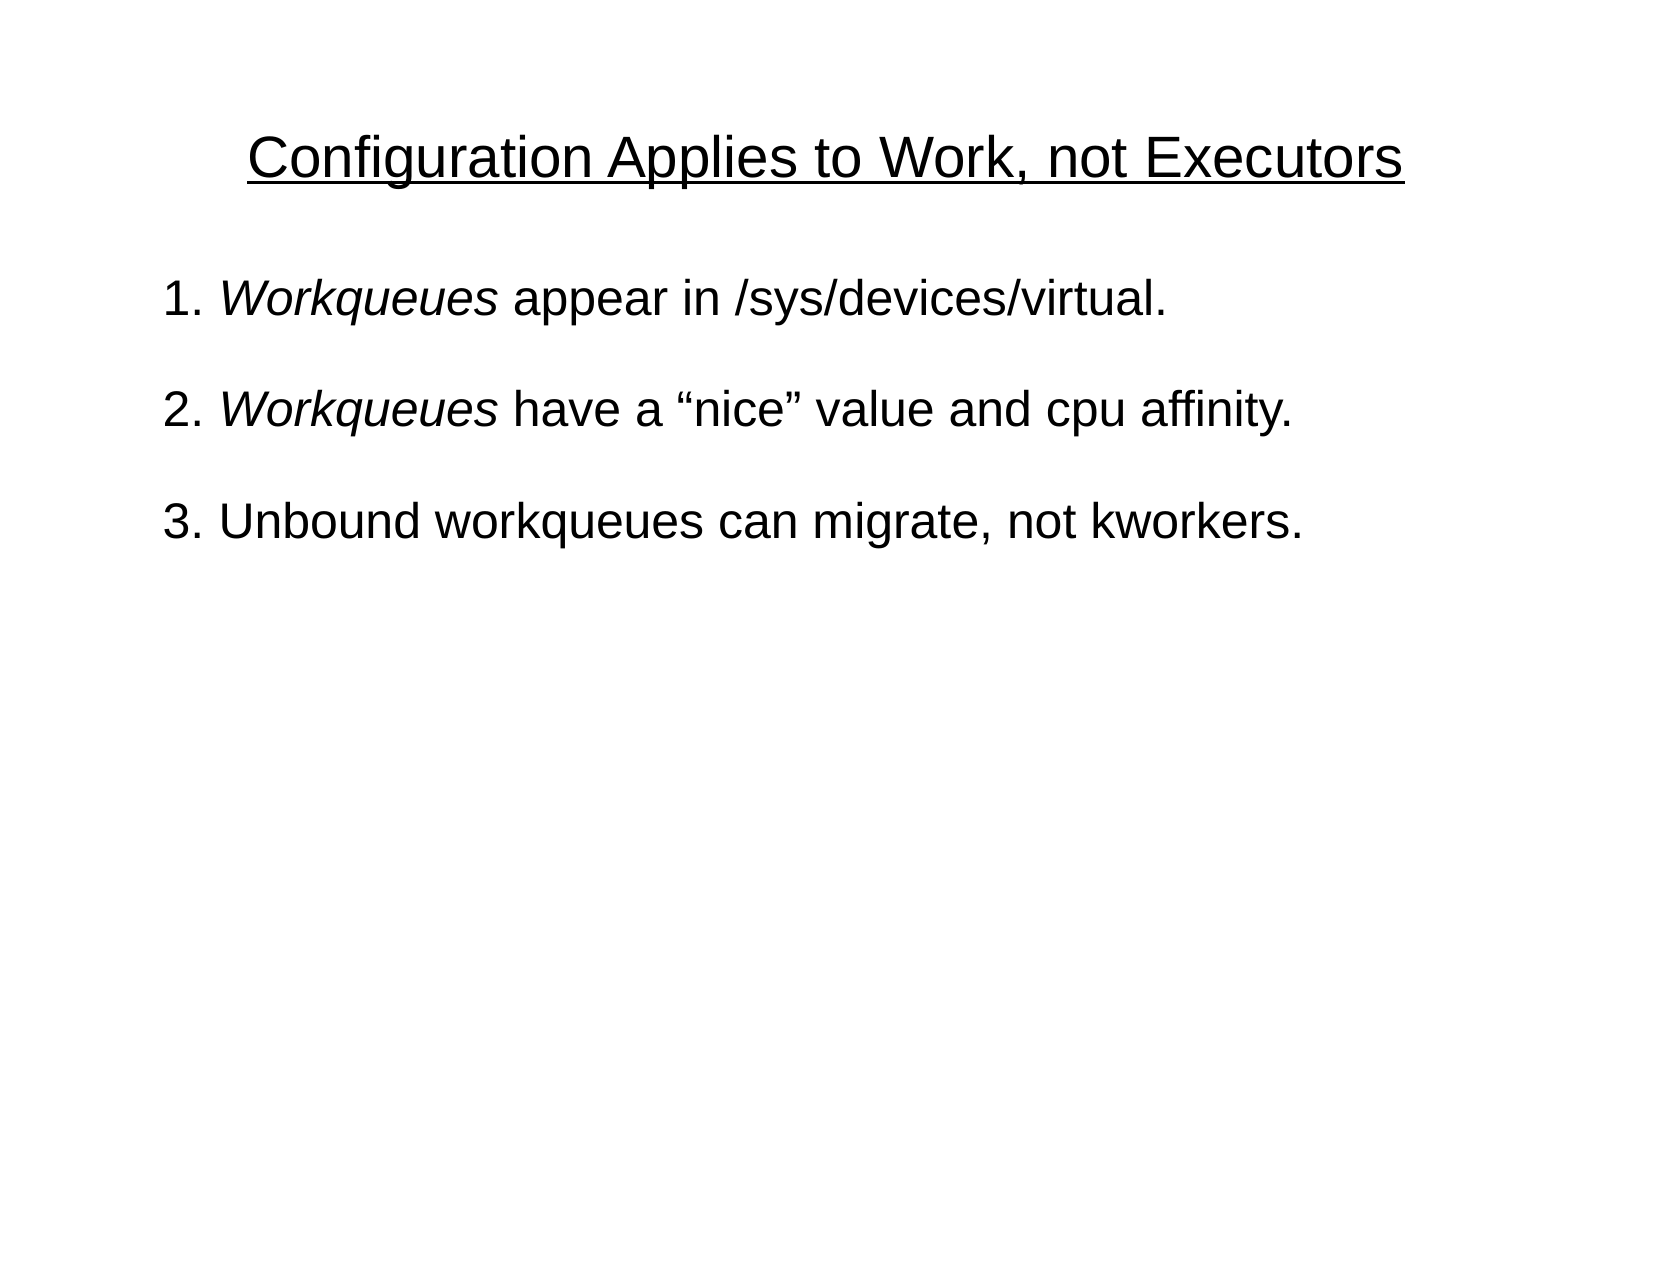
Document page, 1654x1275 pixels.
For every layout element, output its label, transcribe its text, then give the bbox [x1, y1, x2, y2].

text_box 1. Workqueues appear in /sys/devices/virtual. 2. Workqueues have a “nice” value and cpu affinity. 3. Unbound workqueues can migrate, not kworkers. [112, 262, 1576, 724]
title Configuration Applies to Work, not Executors [82, 50, 1571, 264]
